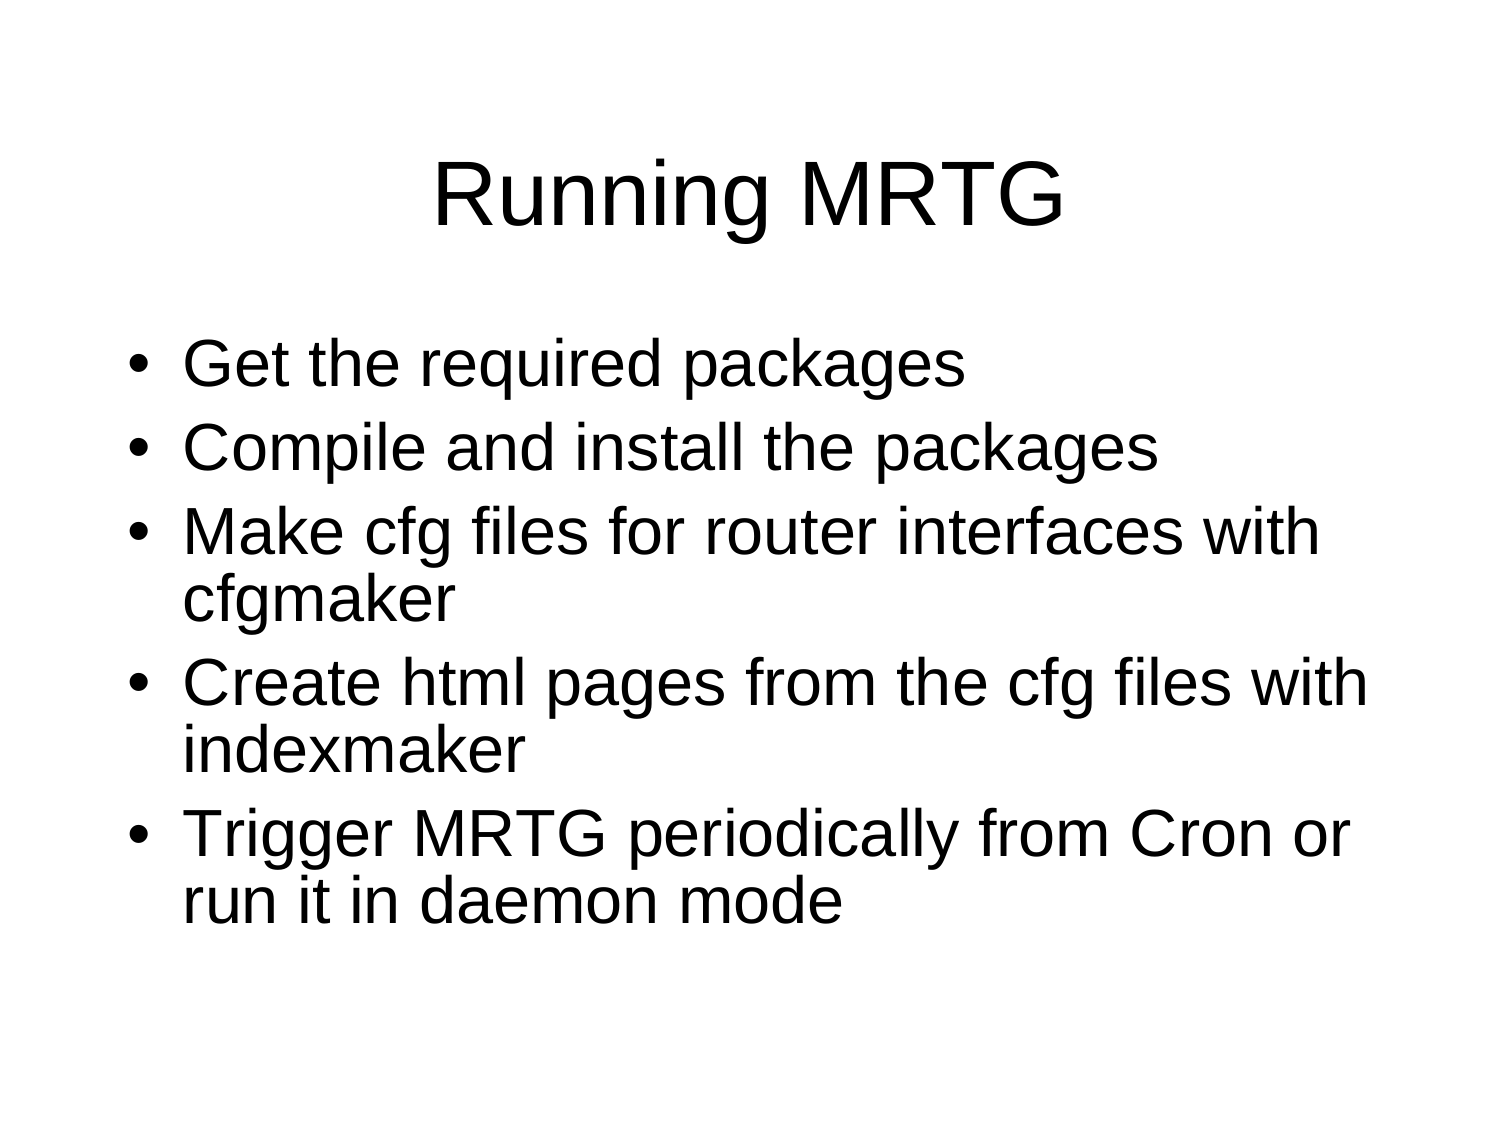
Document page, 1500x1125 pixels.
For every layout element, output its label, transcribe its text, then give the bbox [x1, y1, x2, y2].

list Get the required packages Compile and install the packages Make cfg files for router interfaces with cfgmaker Create html pages from the cfg files with indexmaker Trigger MRTG periodically from Cron or run it in daemon mode [112, 324, 1388, 1001]
title Running MRTG [112, 130, 1388, 257]
